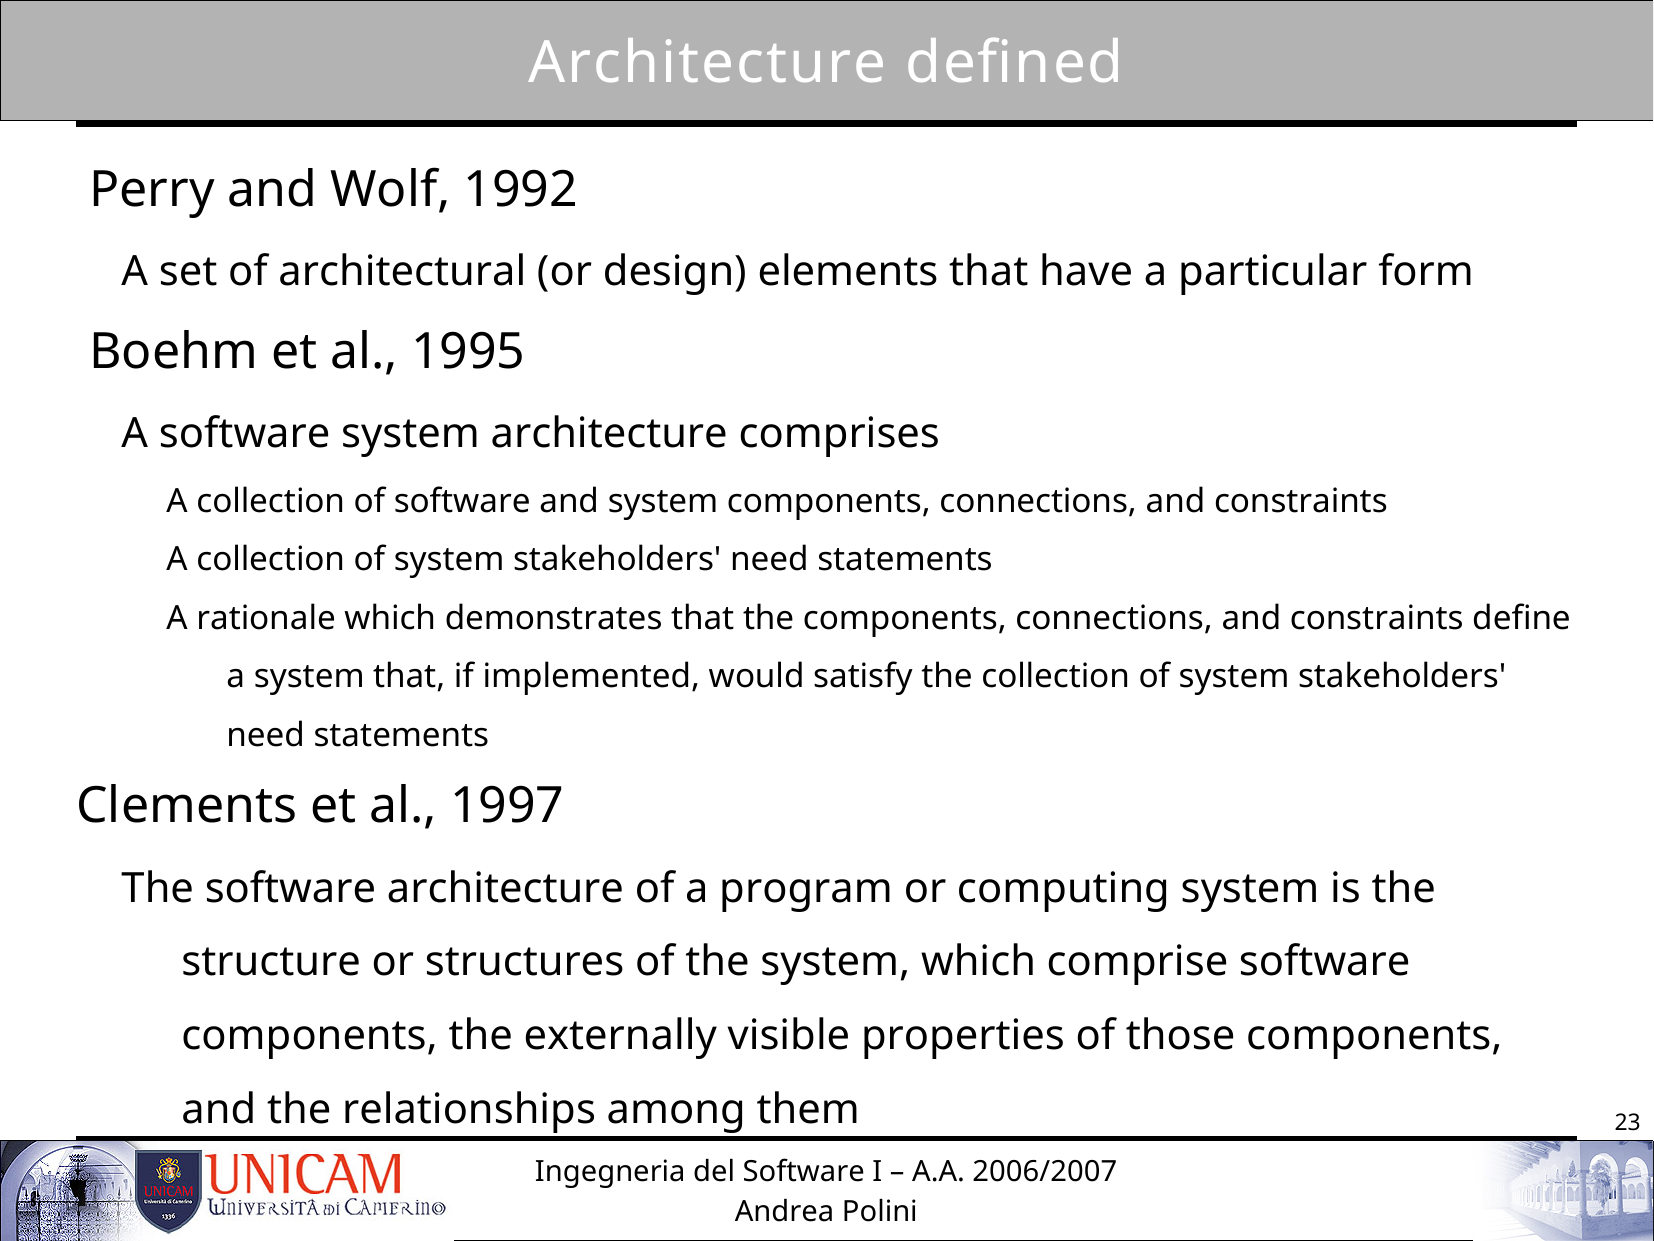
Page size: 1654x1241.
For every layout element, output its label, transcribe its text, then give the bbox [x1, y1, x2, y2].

list Perry and Wolf, 1992 A set of architectural (or design) elements that have a particular form Boehm et al., 1995 A software system architecture comprises A collection of software and system components, connections, and constraints A collection of system stakeholders' need statements A rationale which demonstrates that the components, connections, and constraints define a system that, if implemented, would satisfy the collection of system stakeholders' need statements Clements et al., 1997 The software architecture of a program or computing system is the structure or structures of the system, which comprise software components, the externally visible properties of those components, and the relationships among them [76, 152, 1577, 1062]
title Architecture defined [0, 0, 1653, 121]
picture [1473, 1141, 1654, 1241]
picture [0, 1141, 454, 1241]
